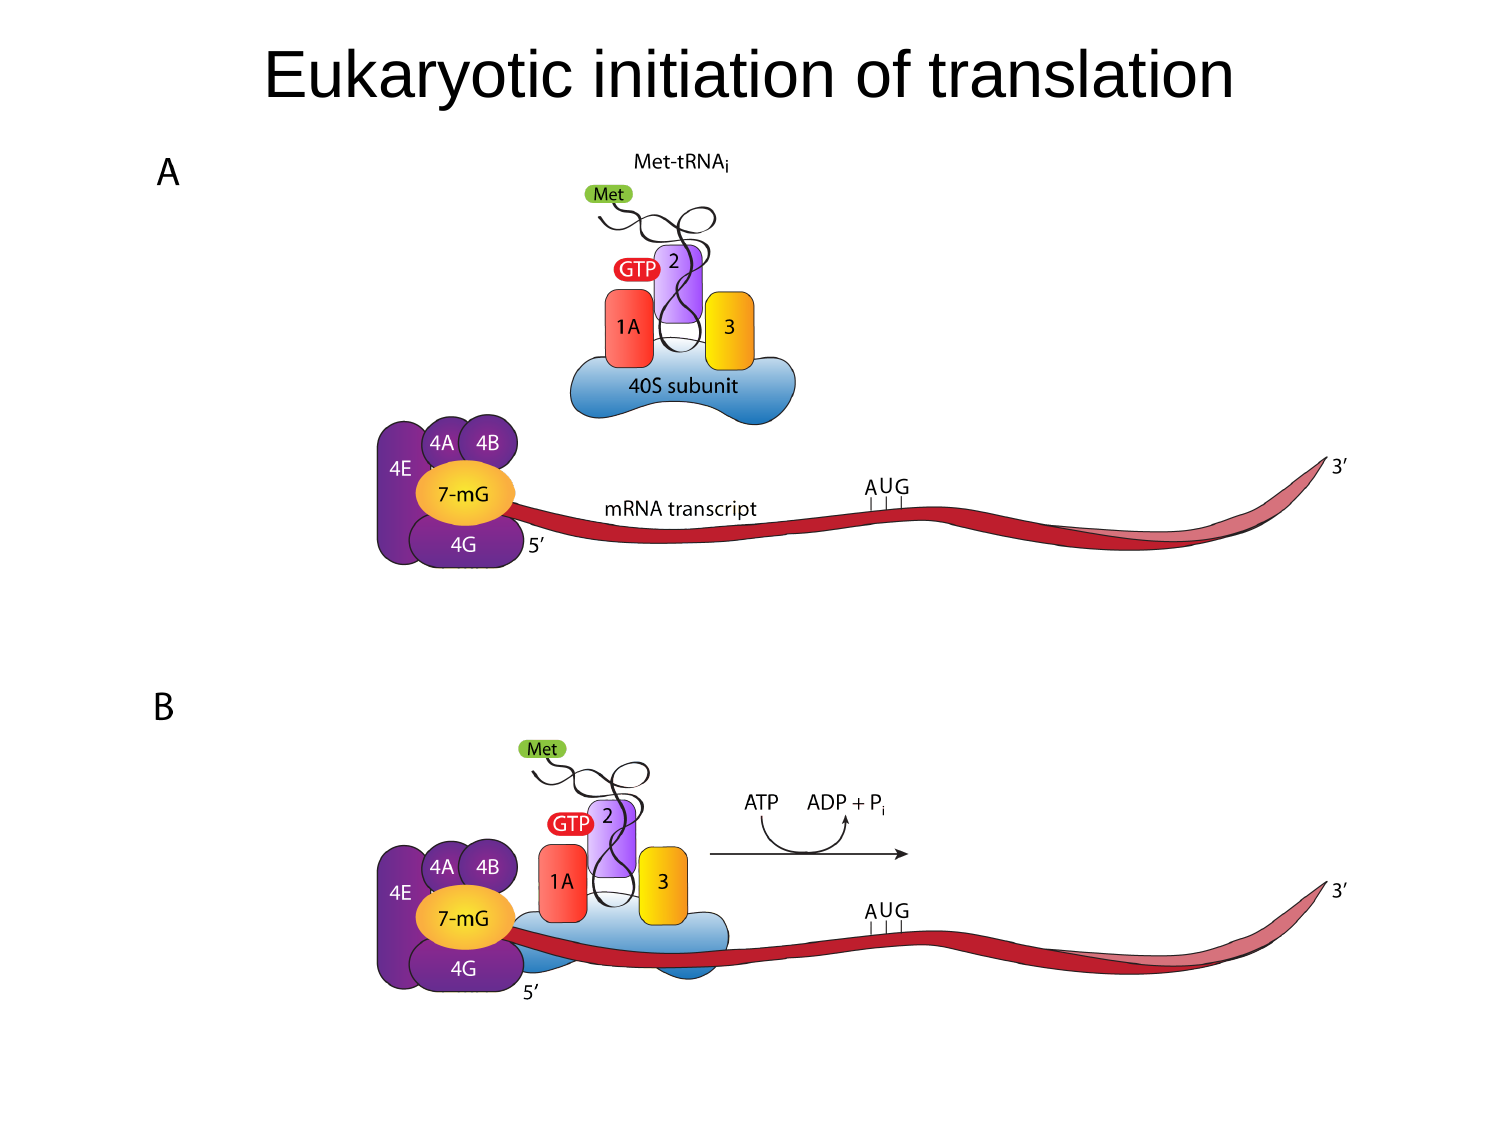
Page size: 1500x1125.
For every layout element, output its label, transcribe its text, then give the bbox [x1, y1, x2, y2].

title Eukaryotic initiation of translation [75, 23, 1426, 119]
picture [151, 149, 1348, 1005]
